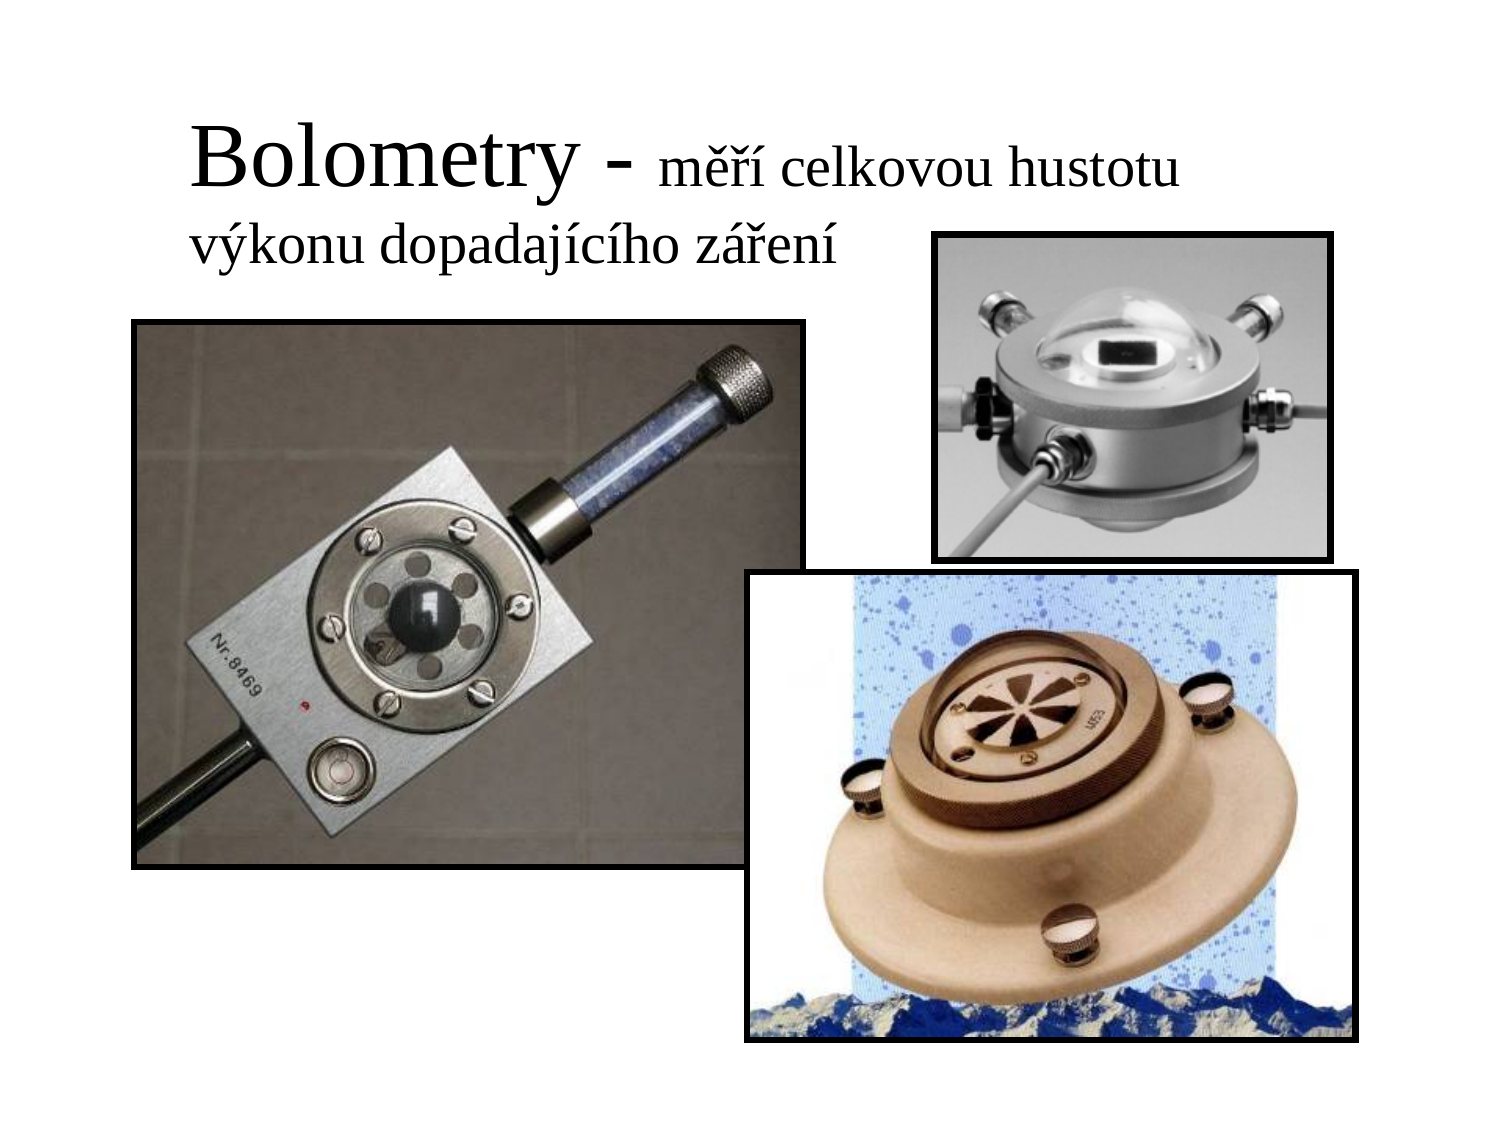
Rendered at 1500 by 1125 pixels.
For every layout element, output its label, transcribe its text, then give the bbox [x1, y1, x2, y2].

picture [937, 237, 1328, 558]
picture [137, 324, 801, 864]
picture [750, 575, 1353, 1037]
text_box Bolometry - měří celkovou hustotu výkonu dopadajícího záření [174, 87, 1238, 283]
